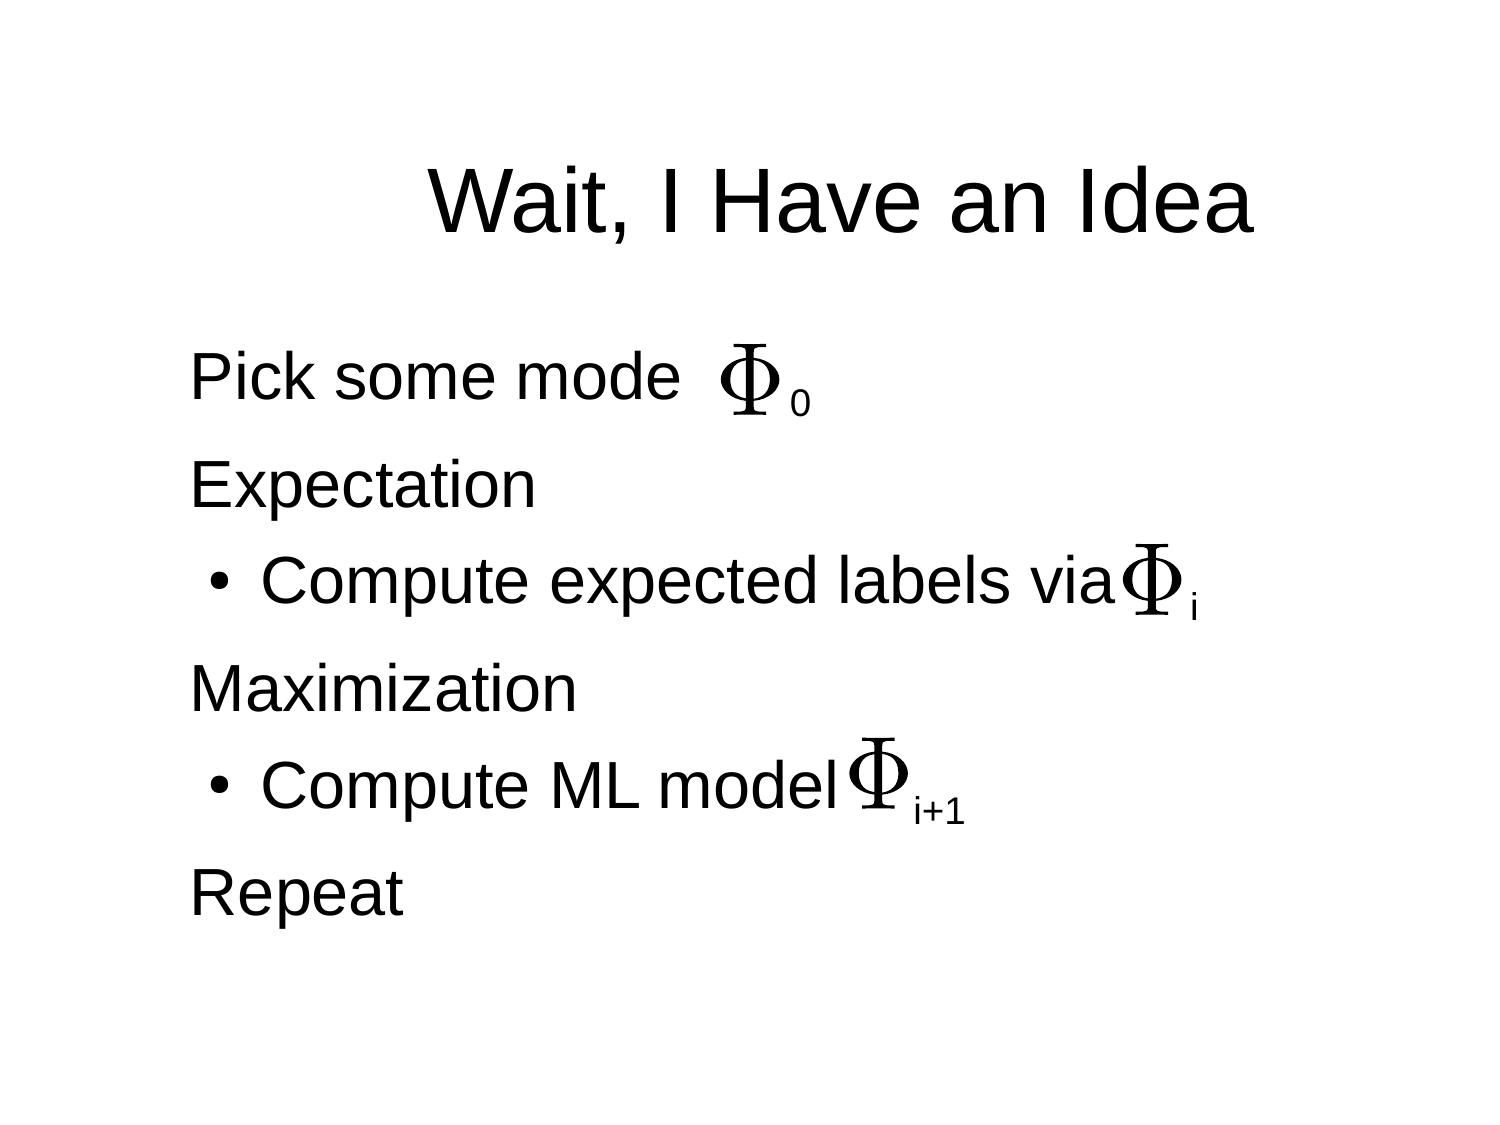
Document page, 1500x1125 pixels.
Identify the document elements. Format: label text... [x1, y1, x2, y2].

text_box [1117, 543, 1187, 615]
text_box [843, 737, 914, 809]
list Pick some mode l 0 Expectation Compute expected labels via i Maximization Compute ML model i+1 Repeat [174, 324, 1463, 1001]
text_box [715, 343, 785, 415]
title Wait, I Have an Idea [187, 133, 1463, 259]
